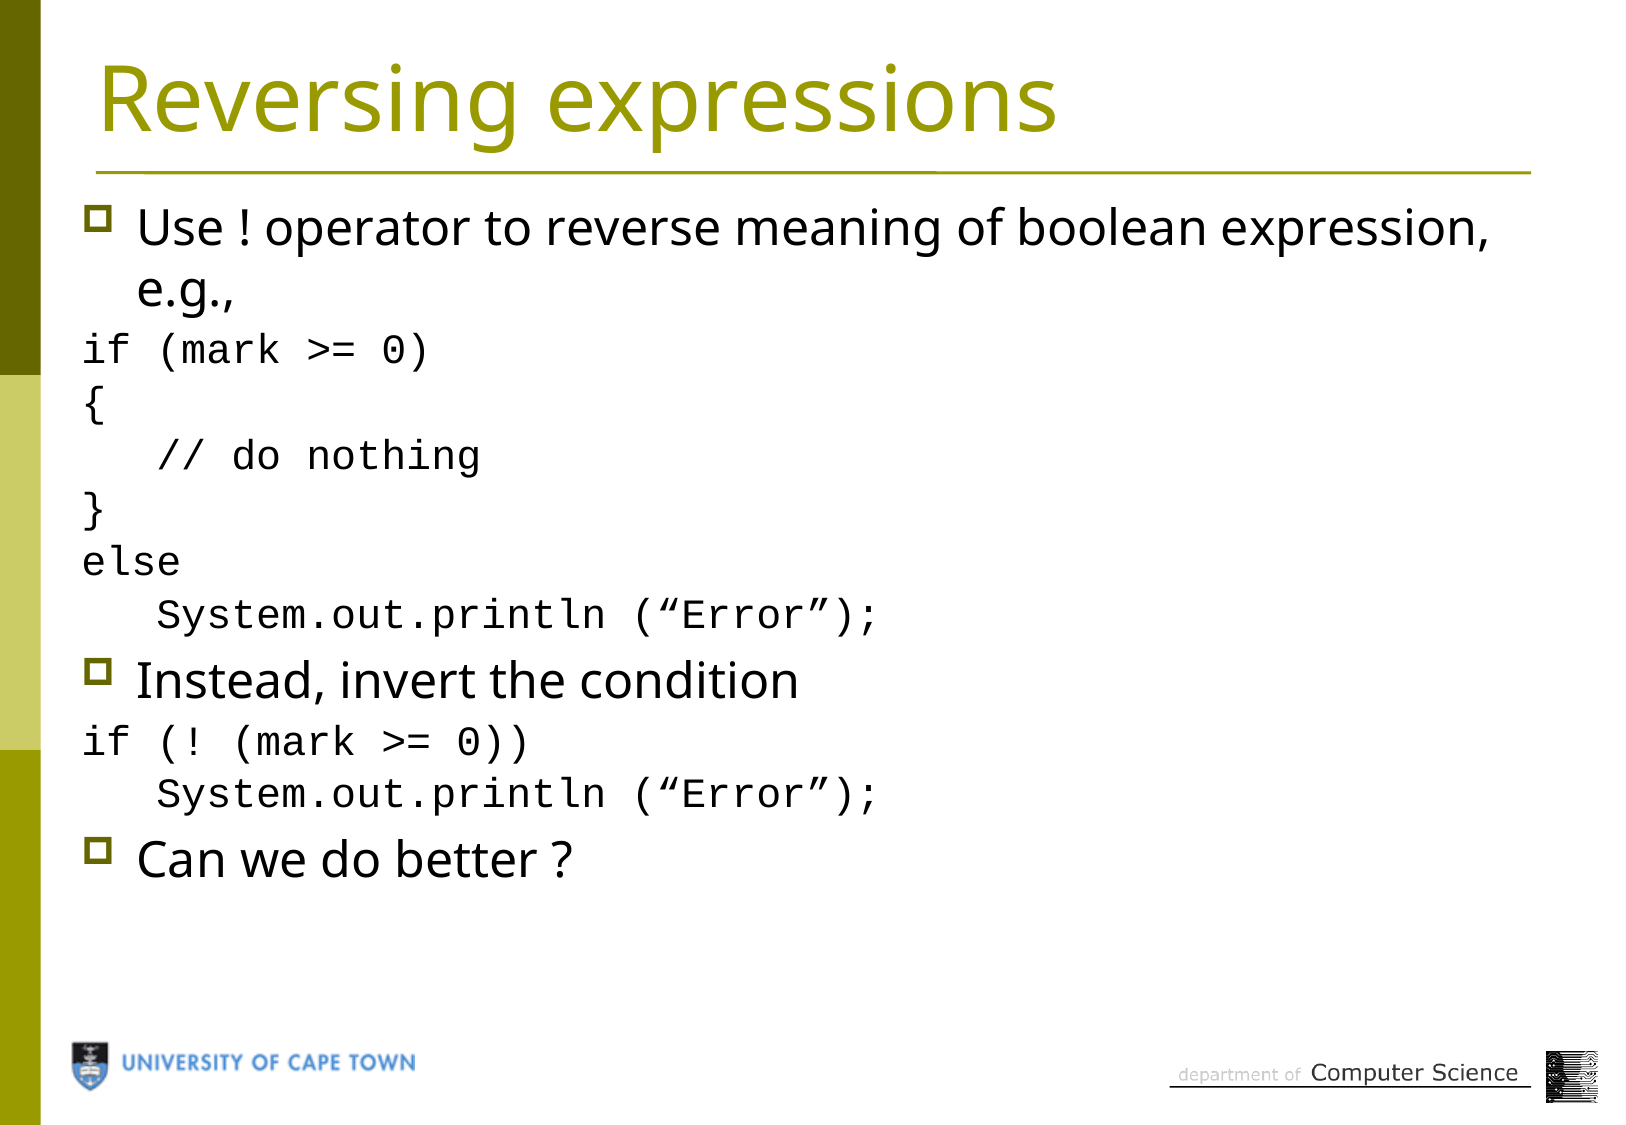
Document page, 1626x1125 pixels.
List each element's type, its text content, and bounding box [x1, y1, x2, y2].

title Reversing expressions [81, 21, 1543, 180]
picture [61, 1024, 415, 1103]
list Use ! operator to reverse meaning of boolean expression, e.g., if (mark >= 0) { // do nothing } else System.out.println (“Error”); Instead, invert the condition if (! (mark >= 0)) System.out.println (“Error”); Can we do better ? [81, 196, 1543, 1005]
picture [1546, 1051, 1598, 1103]
picture [1169, 1043, 1532, 1091]
